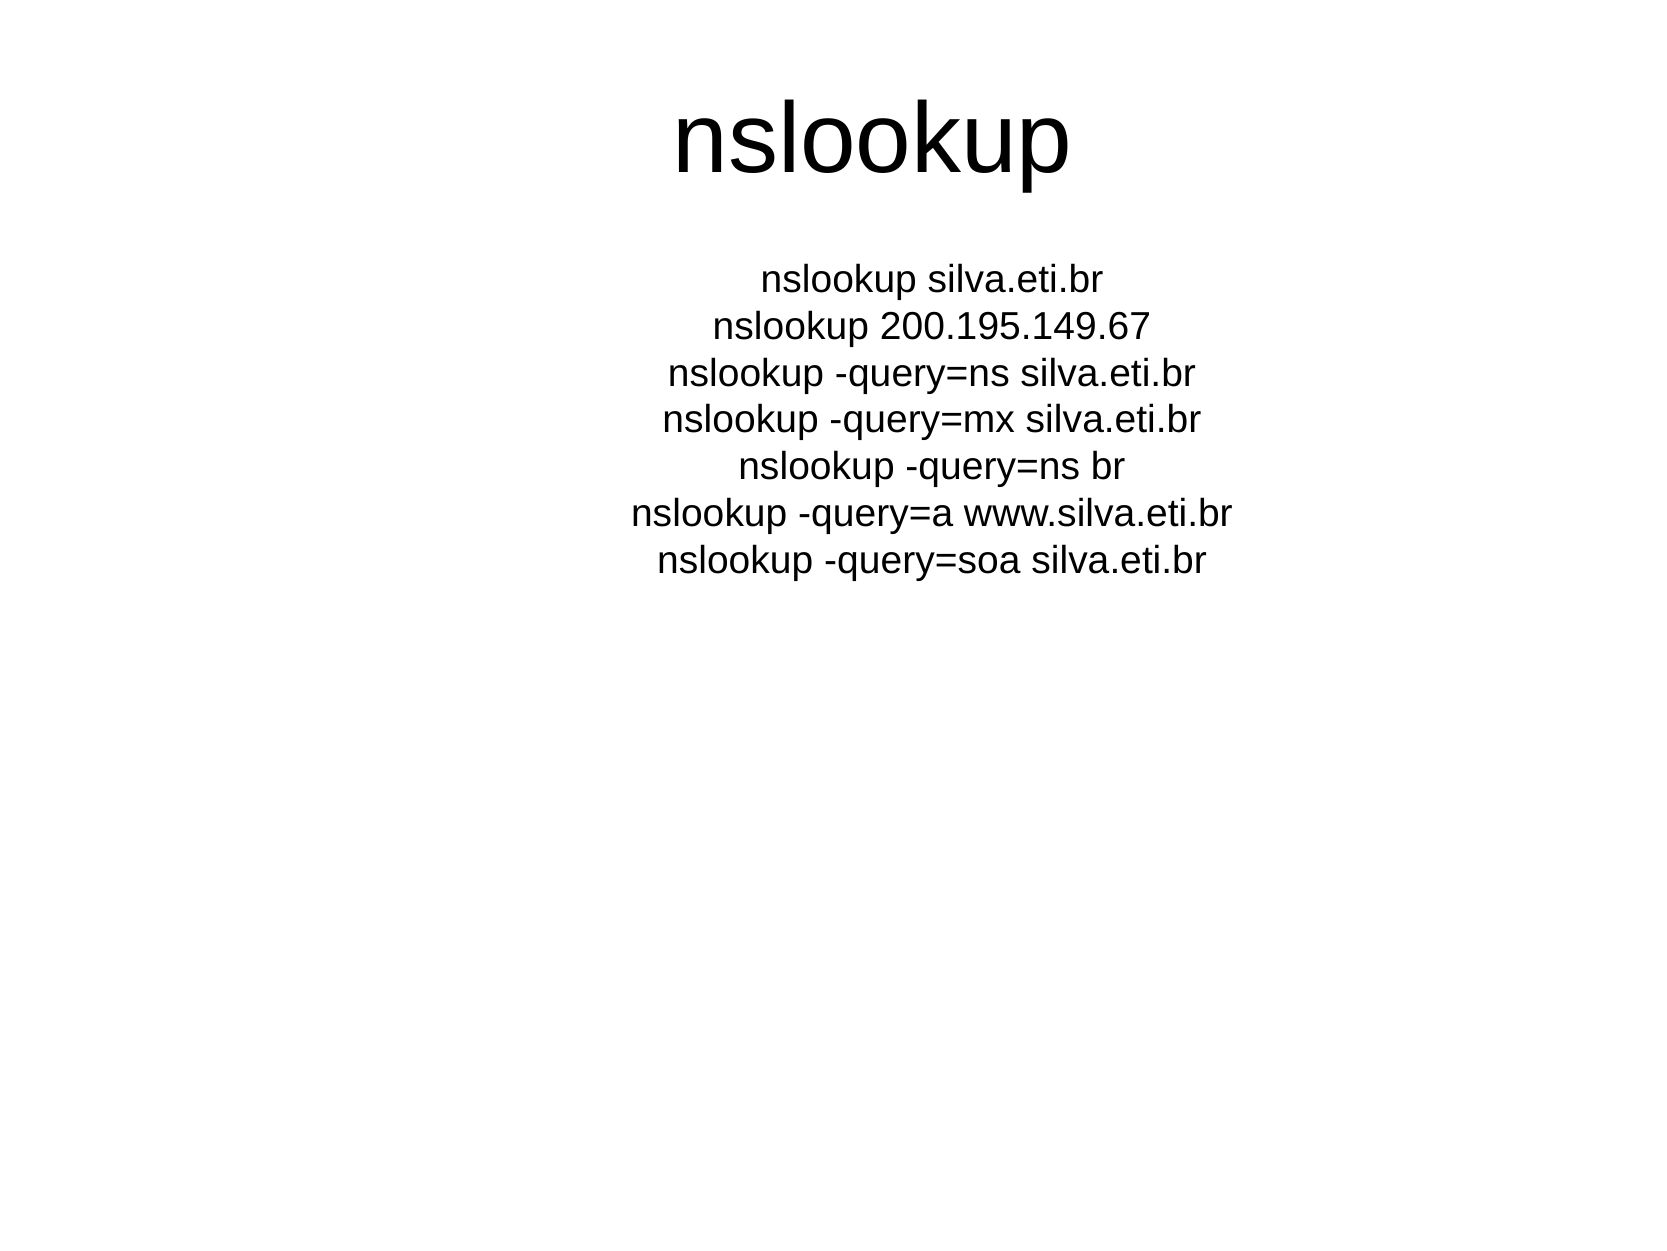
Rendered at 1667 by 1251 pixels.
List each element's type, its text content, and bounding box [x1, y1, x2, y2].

title nslookup silva.eti.br nslookup 200.195.149.67 nslookup -query=ns silva.eti.br nslookup -query=mx silva.eti.br nslookup -query=ns br nslookup -query=a www.silva.eti.br nslookup -query=soa silva.eti.br [233, 247, 1632, 1178]
title nslookup [183, 66, 1563, 279]
